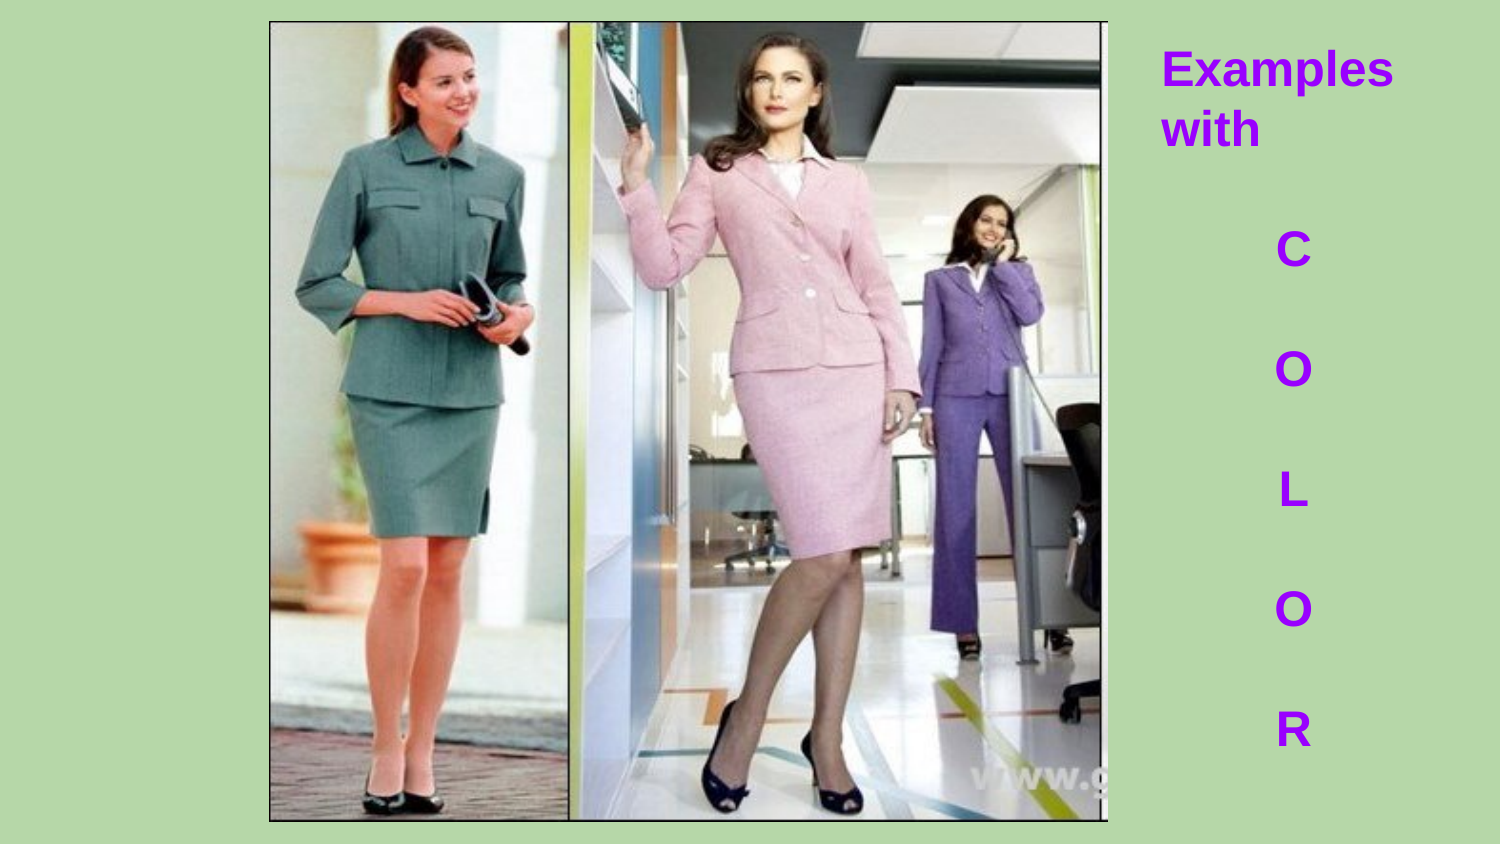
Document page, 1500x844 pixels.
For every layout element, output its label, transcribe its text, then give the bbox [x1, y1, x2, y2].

picture [231, 21, 1108, 822]
text_box Examples with C O L O R [1146, 21, 1442, 807]
